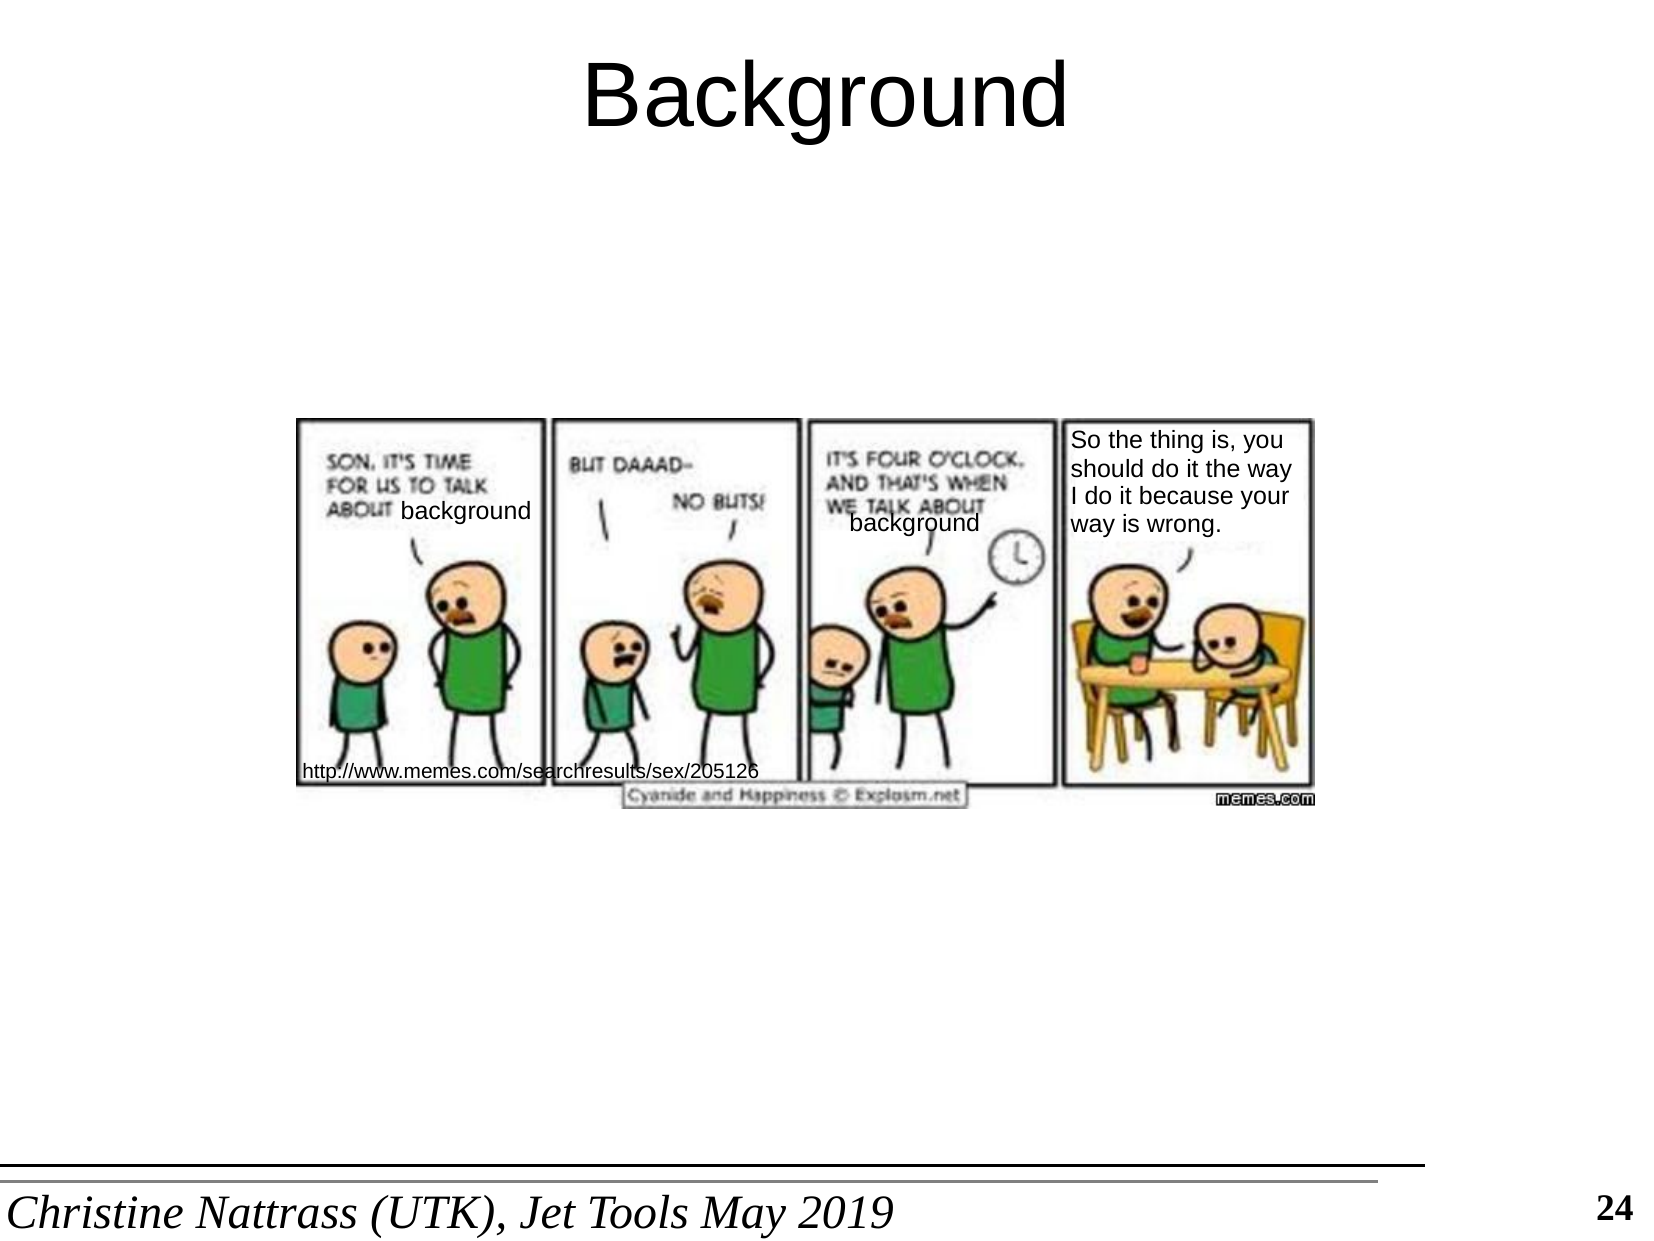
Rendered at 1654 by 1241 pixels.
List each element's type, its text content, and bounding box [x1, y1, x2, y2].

title Background [82, 19, 1571, 170]
picture [296, 418, 1315, 809]
text_box http://www.memes.com/searchresults/sex/205126 [287, 752, 1142, 810]
text_box So the thing is, you should do it the way I do it because your way is wrong. [1055, 418, 1311, 630]
text_box background [834, 501, 1000, 545]
text_box background [385, 489, 552, 533]
